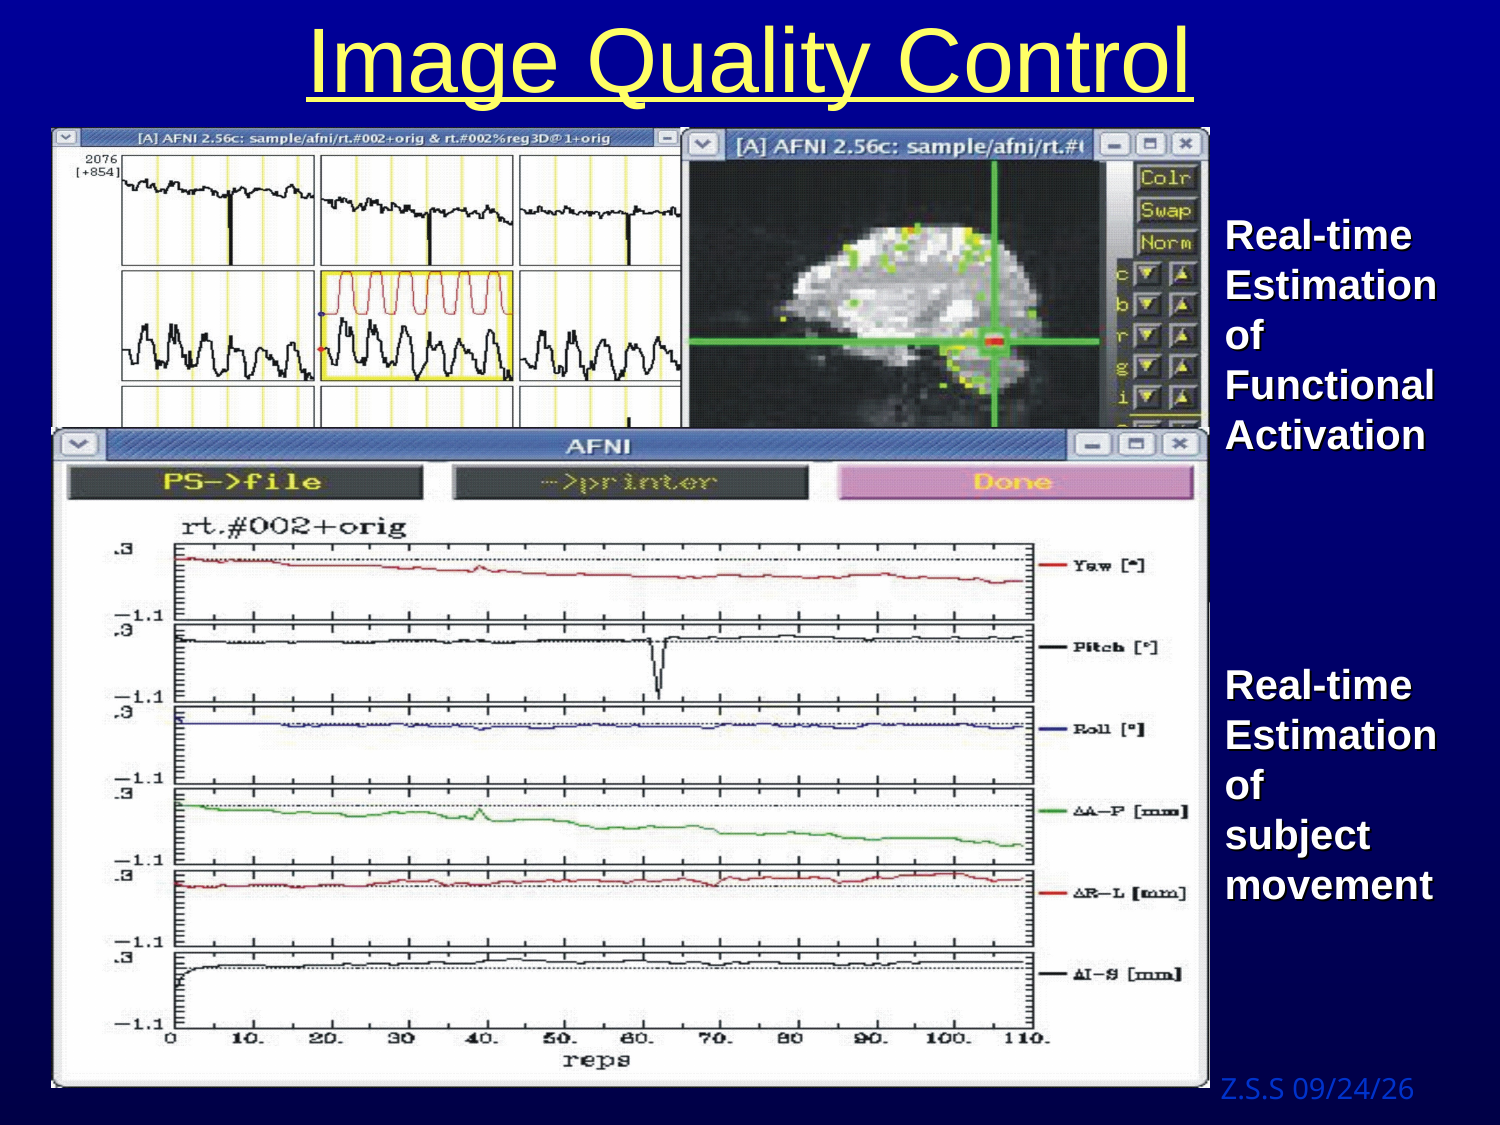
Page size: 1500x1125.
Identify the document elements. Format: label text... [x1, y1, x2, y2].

text_box Real-time Estimation of Functional Activation [1209, 199, 1500, 516]
picture [51, 127, 1210, 1088]
text_box Real-time Estimation of subject movement [1210, 649, 1500, 966]
title Image Quality Control [75, 0, 1426, 138]
